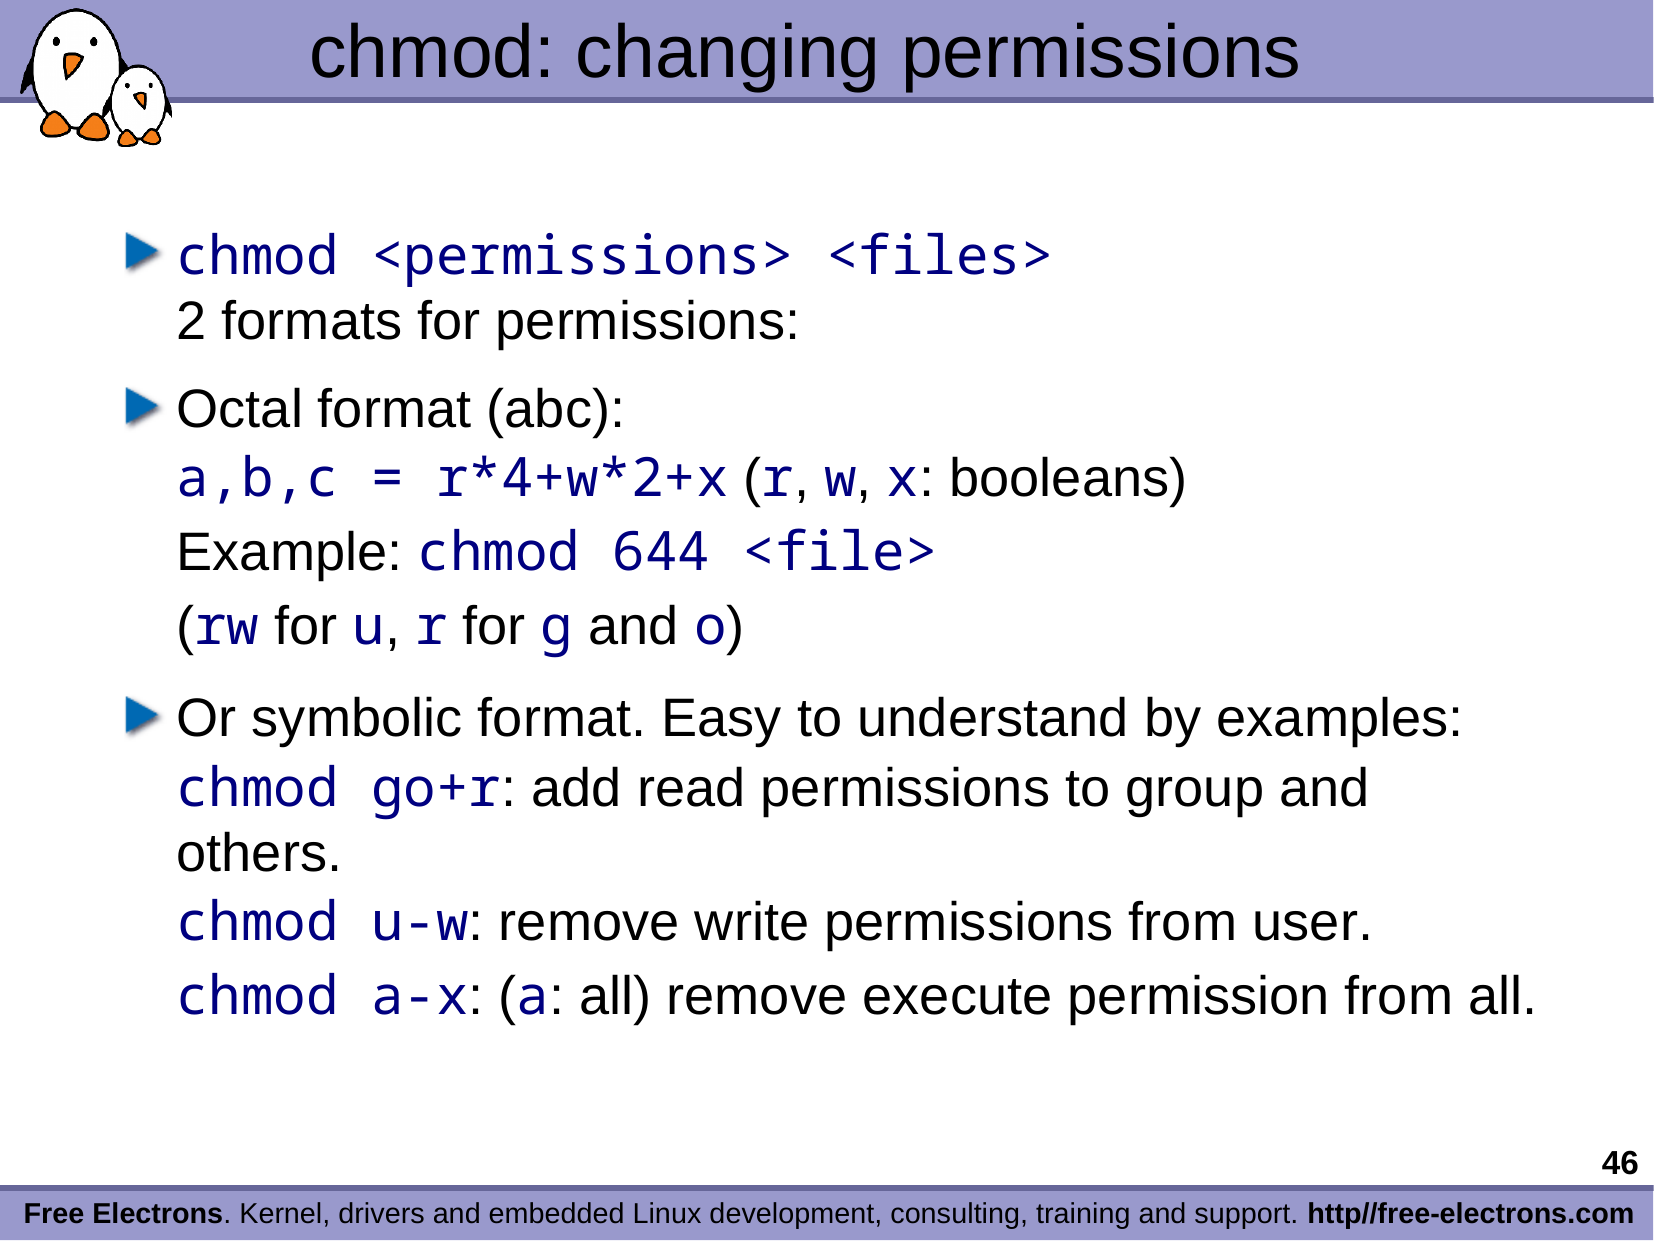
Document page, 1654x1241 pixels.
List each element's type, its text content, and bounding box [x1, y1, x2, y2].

list chmod <permissions> <files> 2 formats for permissions: Octal format (abc): a,b,c = r*4+w*2+x (r, w, x: booleans) Example: chmod 644 <file> (rw for u, r for g and o) Or symbolic format. Easy to understand by examples: chmod go+r: add read permissions to group and others. chmod u-w: remove write permissions from user. chmod a-x: (a: all) remove execute permission from all. [105, 216, 1547, 1074]
title chmod: changing permissions [60, 0, 1551, 103]
picture [20, 8, 172, 147]
